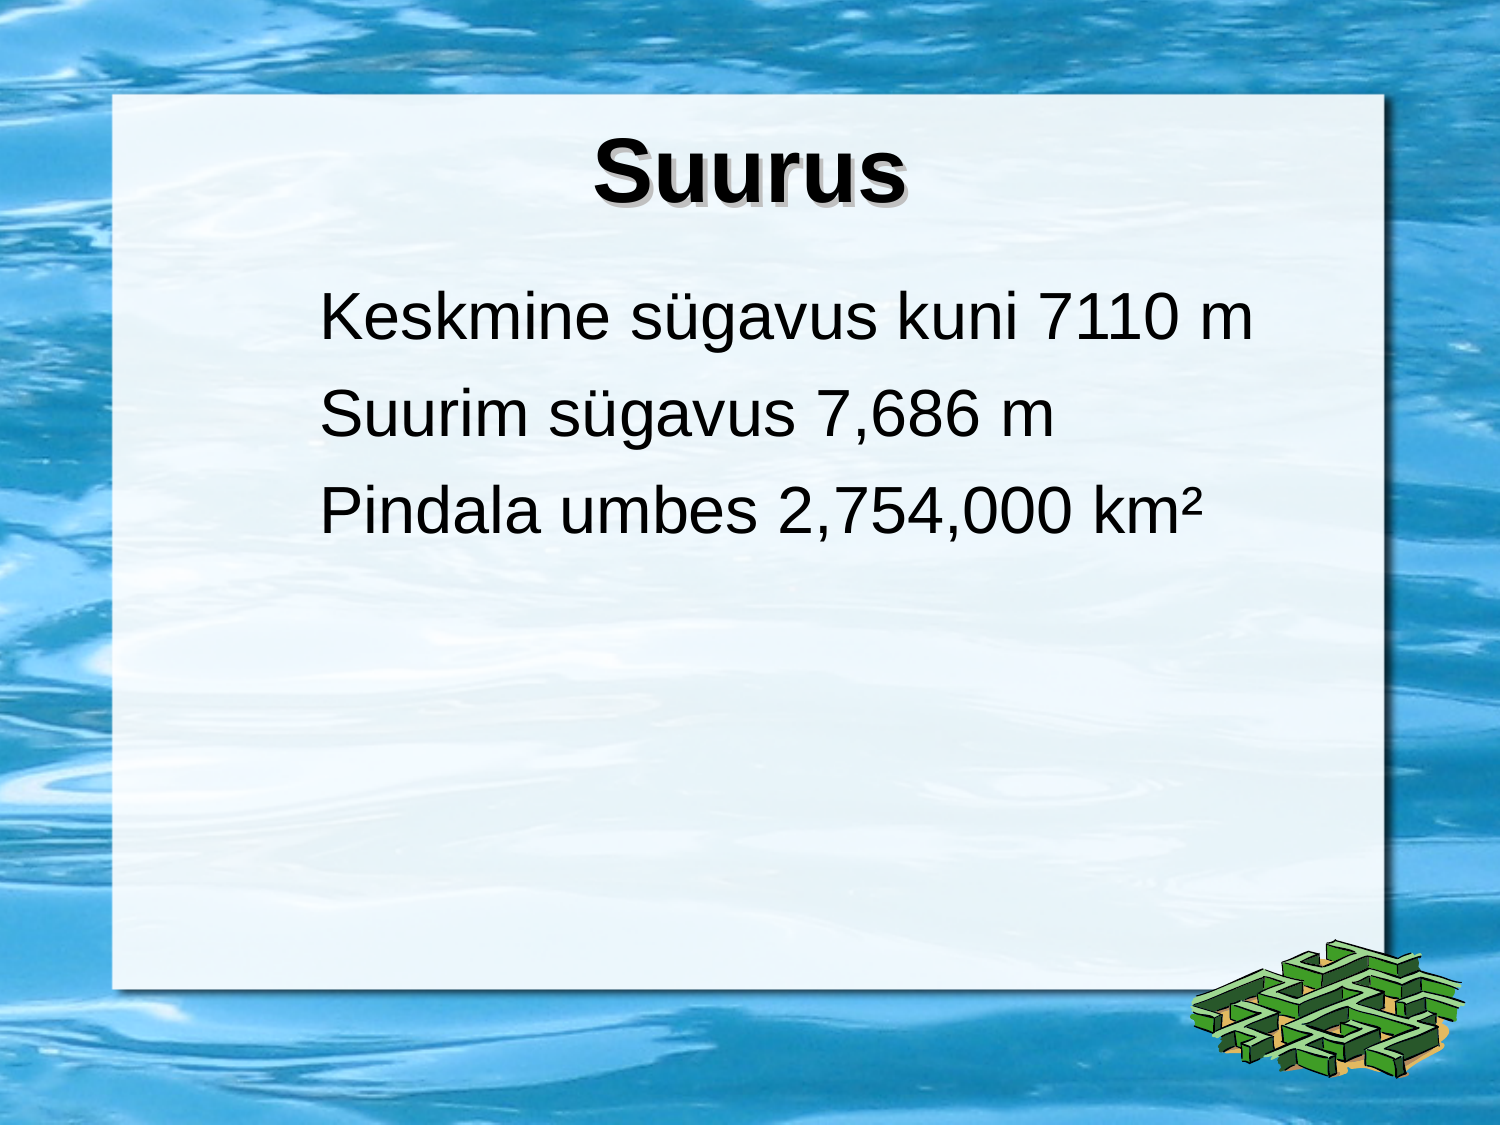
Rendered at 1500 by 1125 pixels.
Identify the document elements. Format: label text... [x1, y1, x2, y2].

picture [0, 0, 1500, 1125]
title Suurus [110, 0, 1392, 229]
list Keskmine sügavus kuni 7110 m Suurim sügavus 7,686 m Pindala umbes 2,754,000 km² [118, 265, 1359, 1024]
